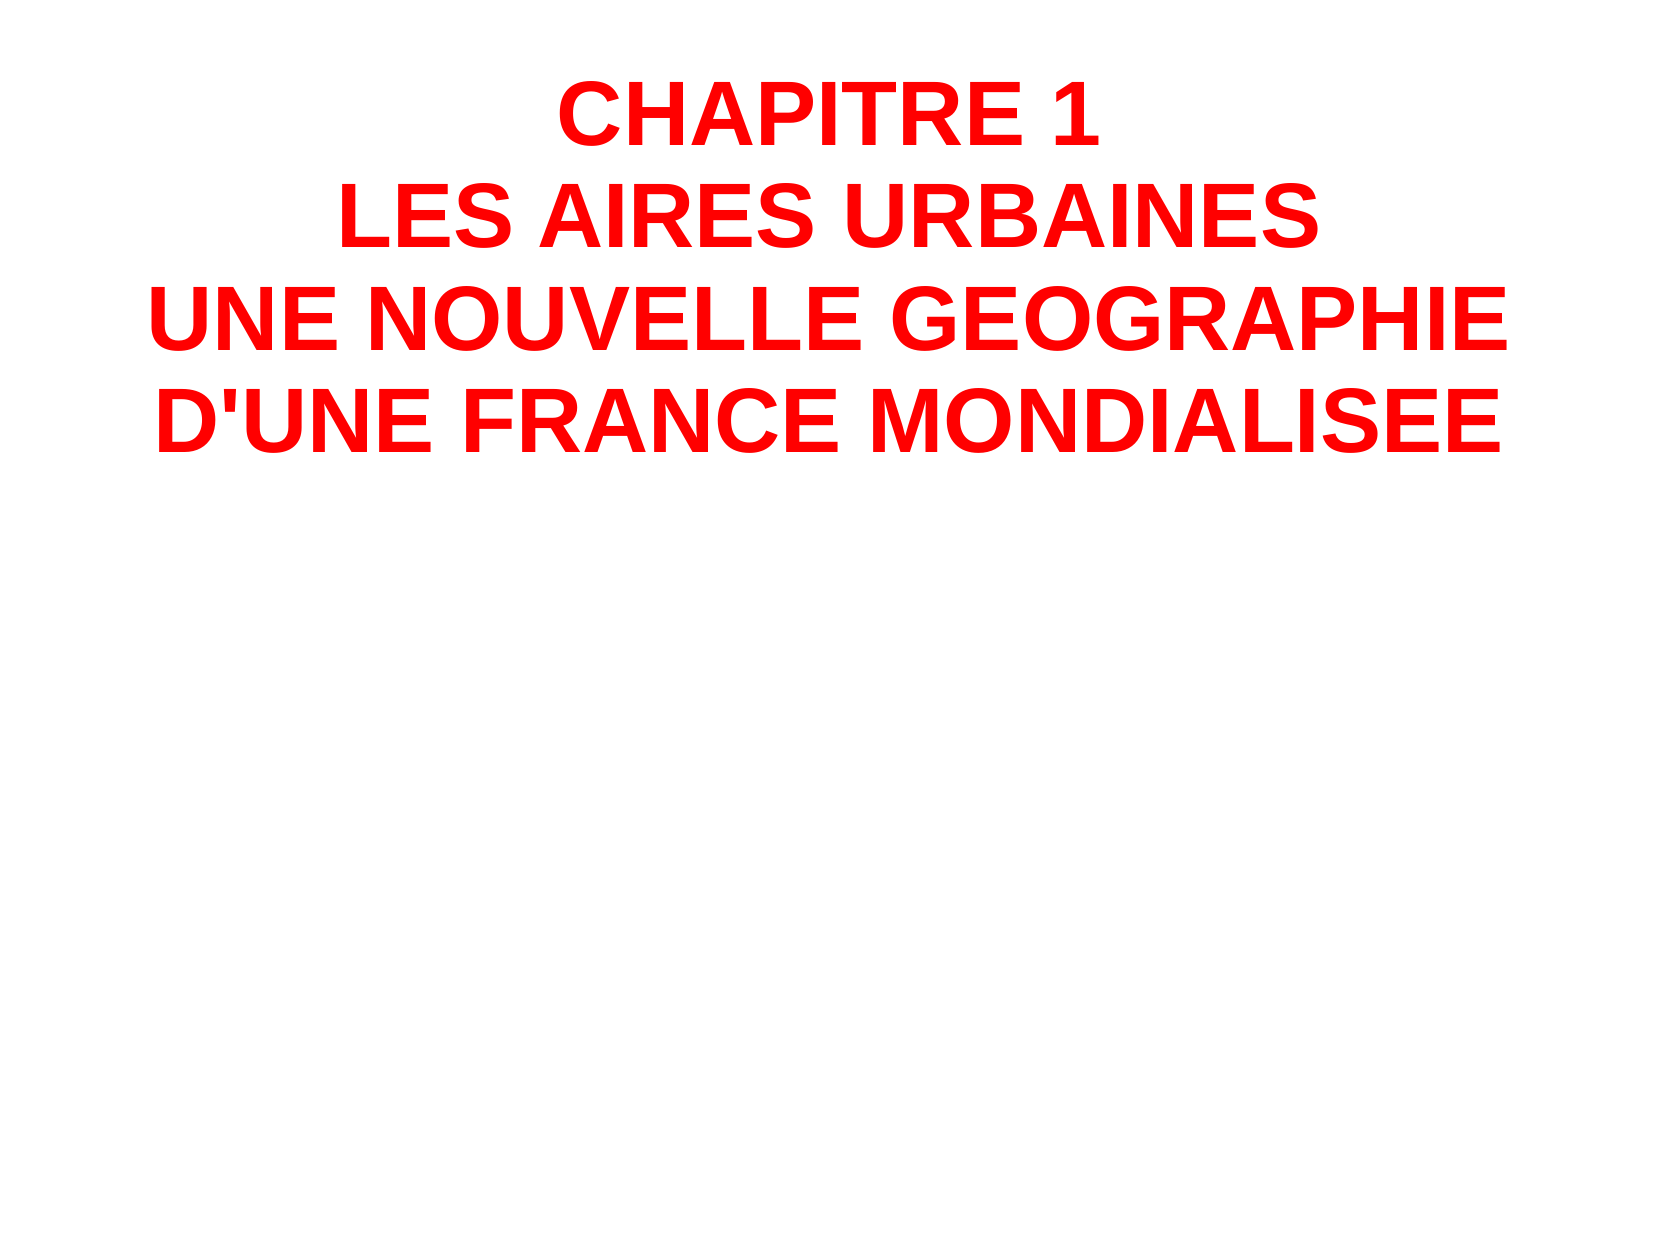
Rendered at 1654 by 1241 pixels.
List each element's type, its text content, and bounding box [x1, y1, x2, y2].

title CHAPITRE 1 LES AIRES URBAINES UNE NOUVELLE GEOGRAPHIE D'UNE FRANCE MONDIALISEE [88, 62, 1571, 473]
